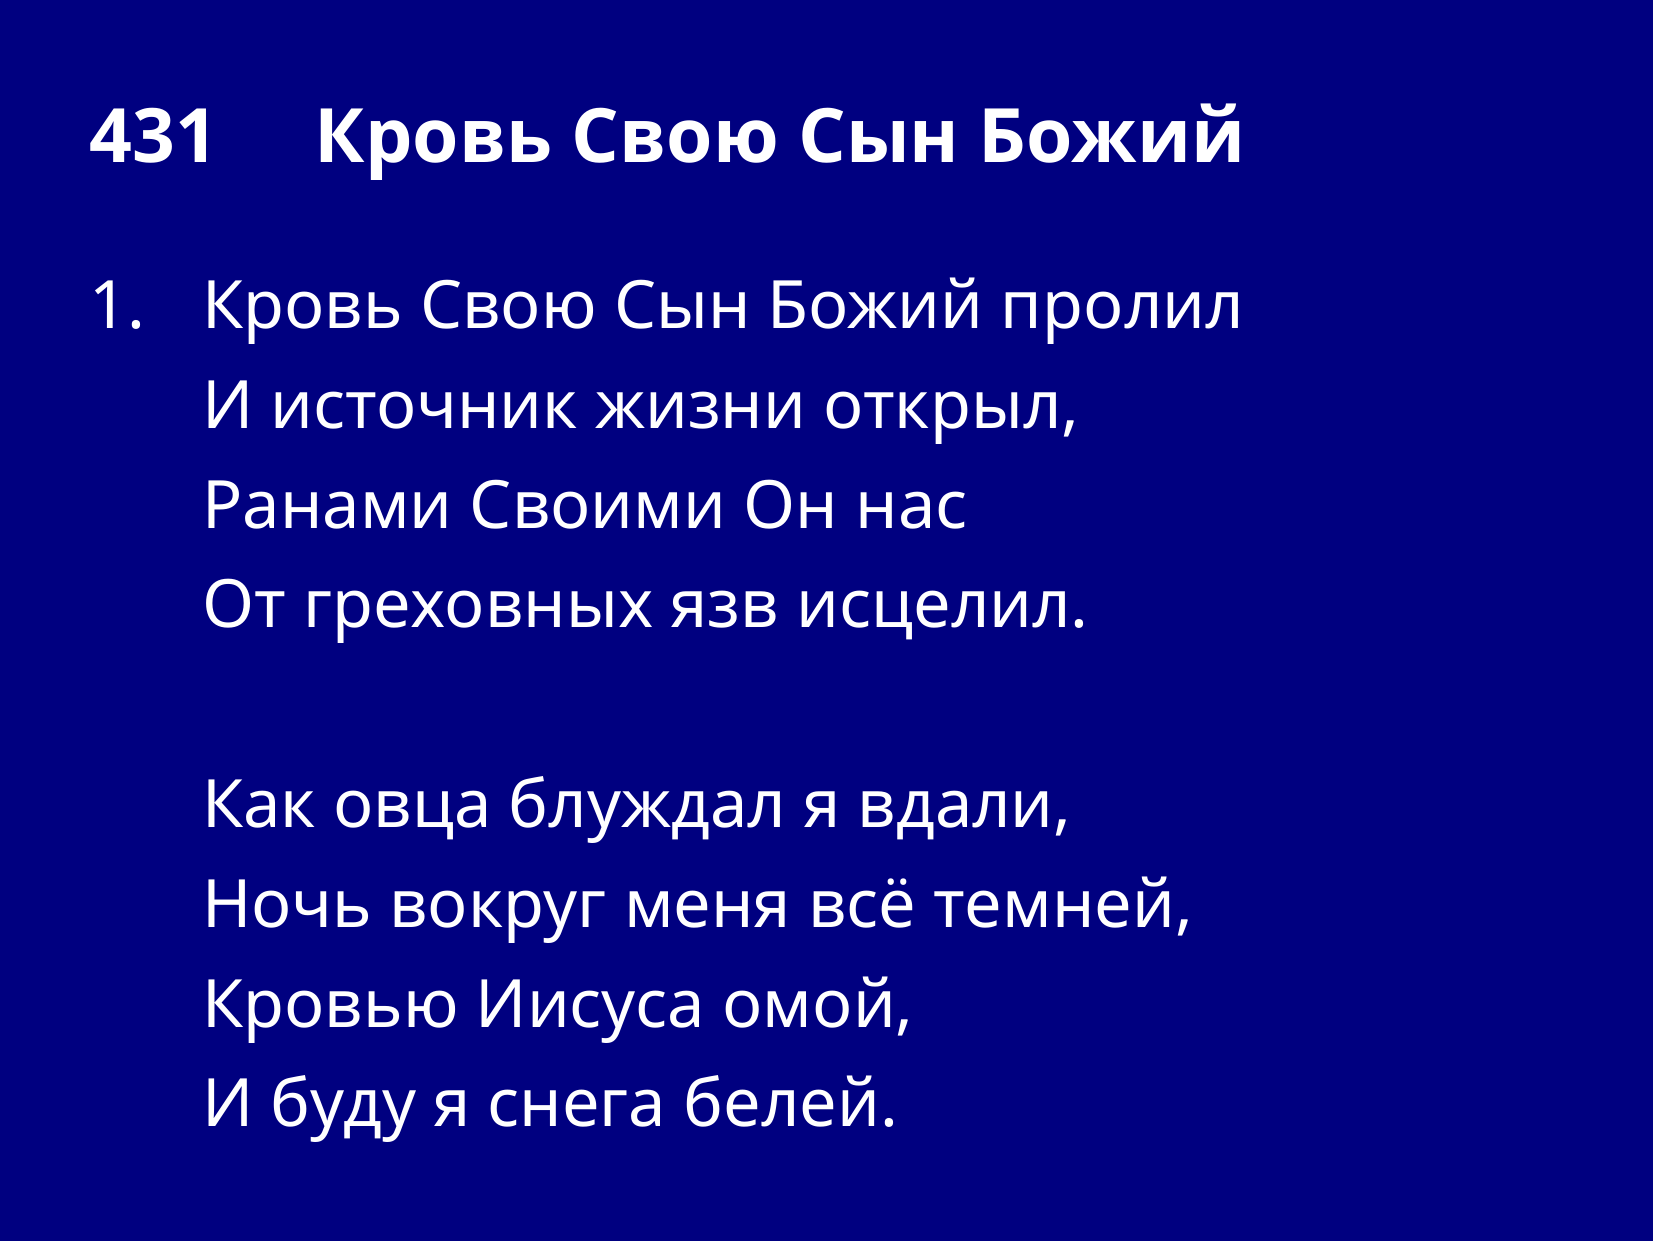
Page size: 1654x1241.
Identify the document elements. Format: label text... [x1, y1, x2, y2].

text_box 1. Кровь Свою Сын Божий пролил И источник жизни открыл, Ранами Своими Он нас От греховных язв исцелил. Как овца блуждал я вдали, Ночь вокруг меня всё темней, Кровью Иисуса омой, И буду я снега белей. [75, 188, 1576, 1163]
text_box 431 Кровь Свою Сын Божий [75, 75, 1576, 188]
